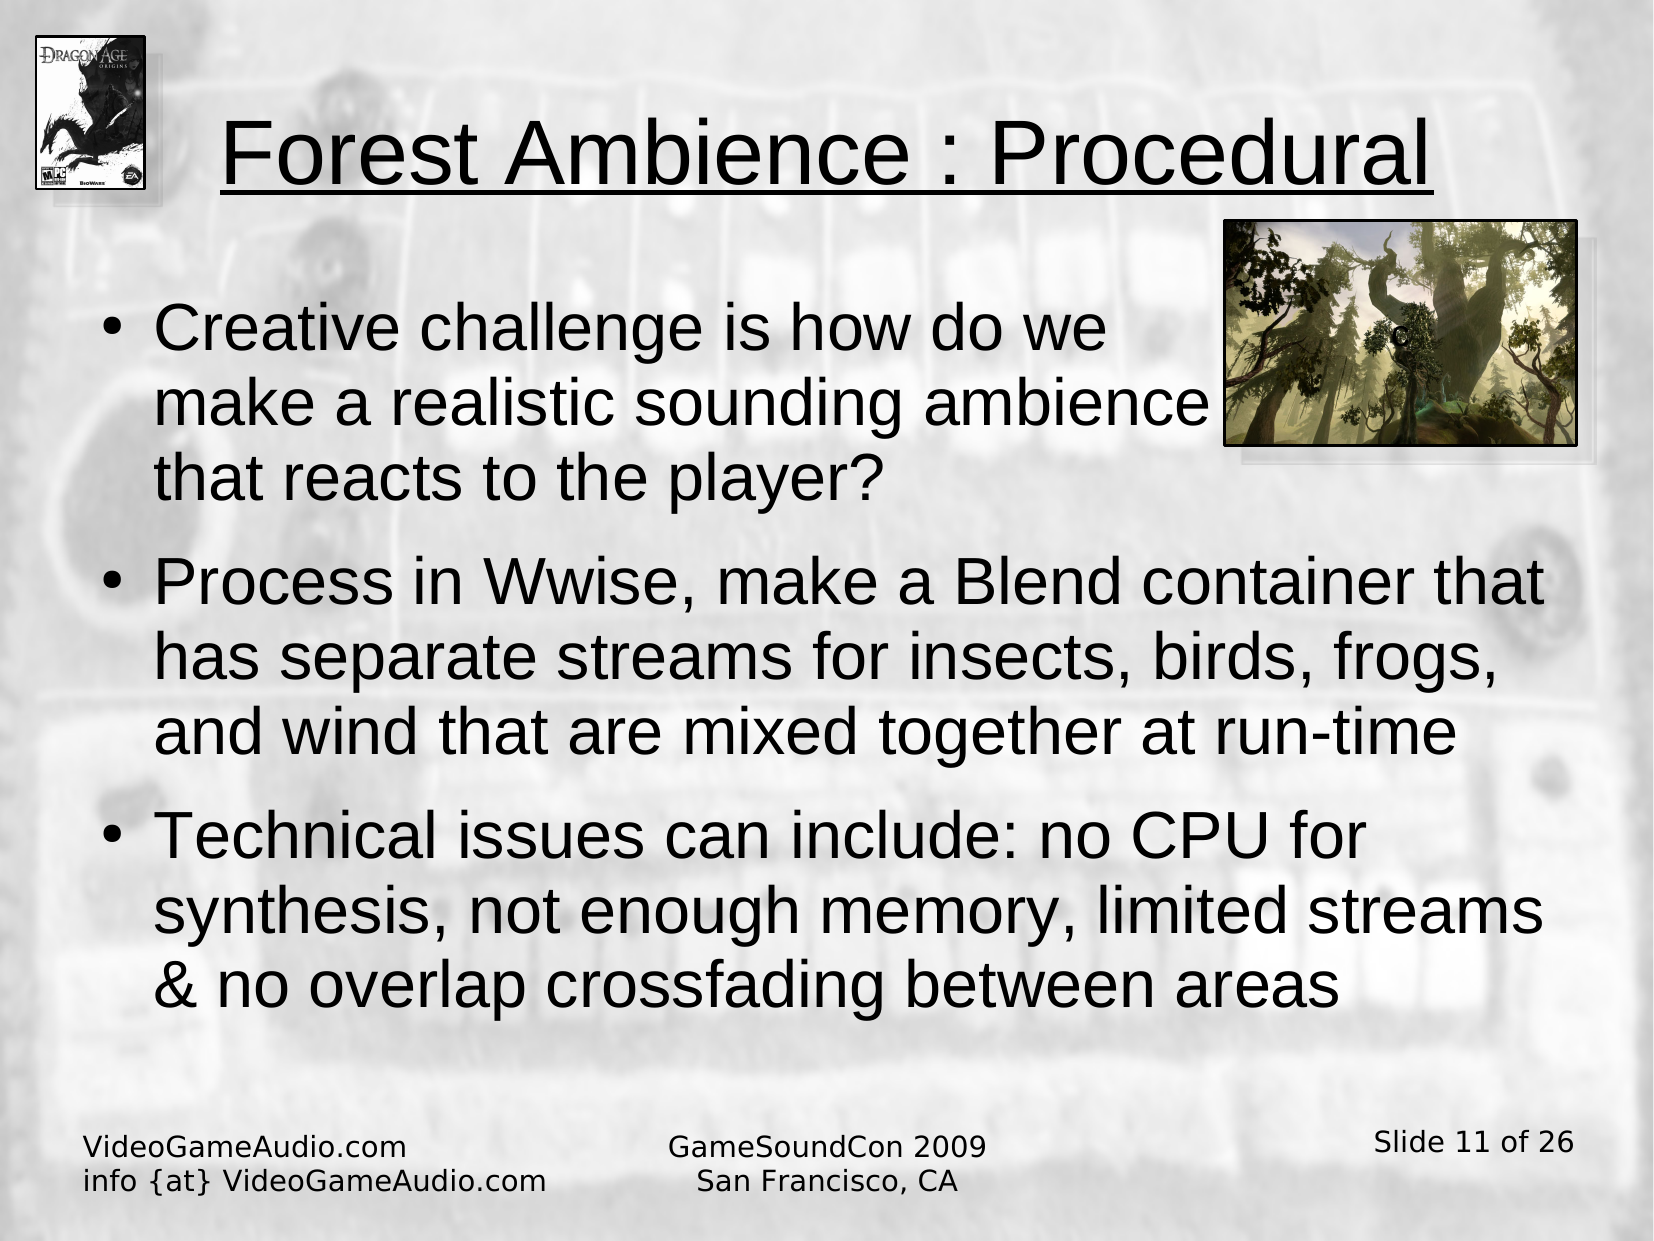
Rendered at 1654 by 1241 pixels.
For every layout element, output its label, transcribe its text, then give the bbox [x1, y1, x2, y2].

picture [1225, 221, 1576, 444]
title Forest Ambience : Procedural [82, 49, 1571, 257]
list Creative challenge is how do we make a realistic sounding ambience that reacts to the player? Process in Wwise, make a Blend container that has separate streams for insects, birds, frogs, and wind that are mixed together at run-time Technical issues can include: no CPU for synthesis, not enough memory, limited streams & no overlap crossfading between areas [82, 290, 1571, 1109]
picture [37, 37, 144, 188]
